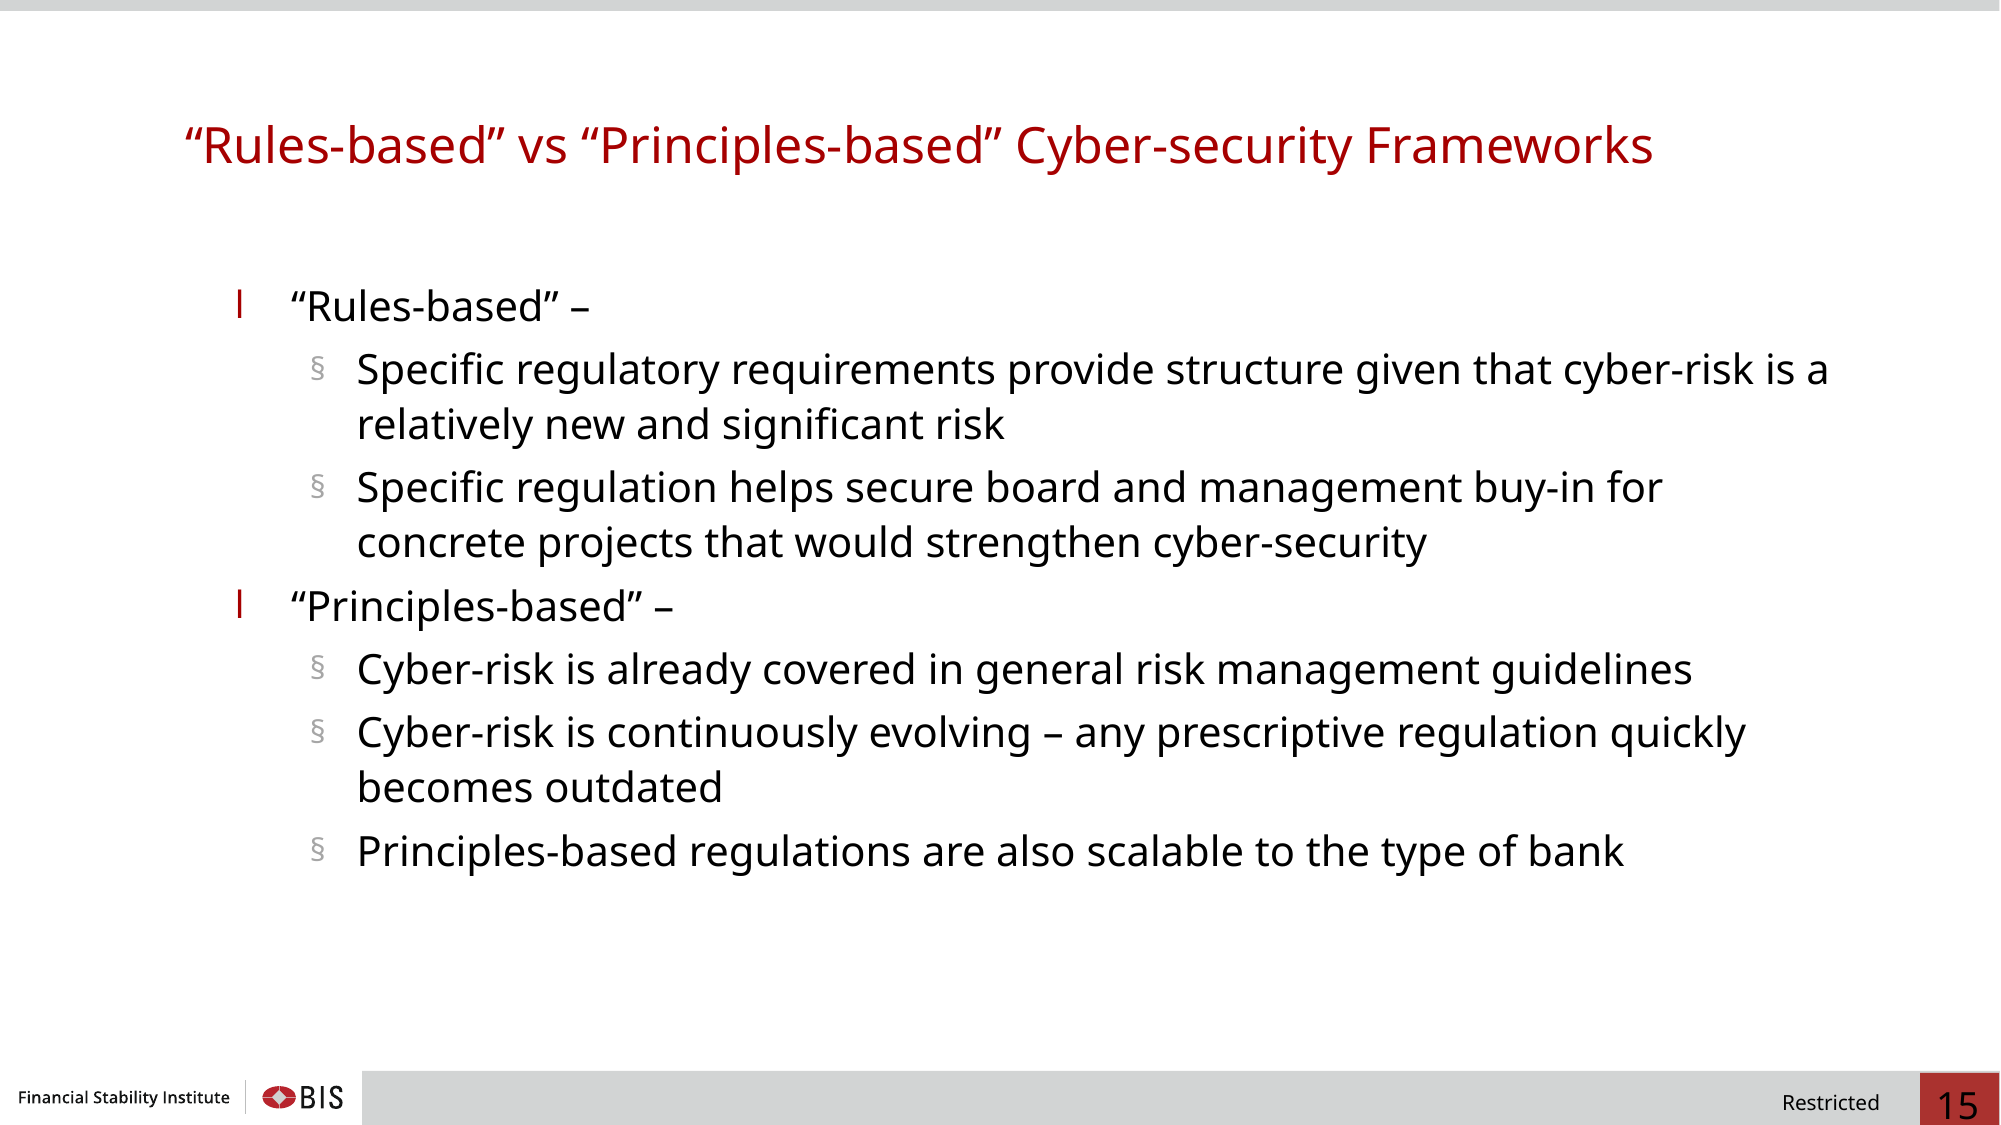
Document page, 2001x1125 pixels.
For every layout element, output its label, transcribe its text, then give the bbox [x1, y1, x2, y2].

list “Rules-based” – Specific regulatory requirements provide structure given that cyber-risk is a relatively new and significant risk Specific regulation helps secure board and management buy-in for concrete projects that would strengthen cyber-security “Principles-based” – Cyber-risk is already covered in general risk management guidelines Cyber-risk is continuously evolving – any prescriptive regulation quickly becomes outdated Principles-based regulations are also scalable to the type of bank [219, 267, 1858, 965]
slide_number <numéro> [1921, 1074, 2000, 1125]
title “Rules-based” vs “Principles-based” Cyber-security Frameworks [184, 113, 1820, 191]
